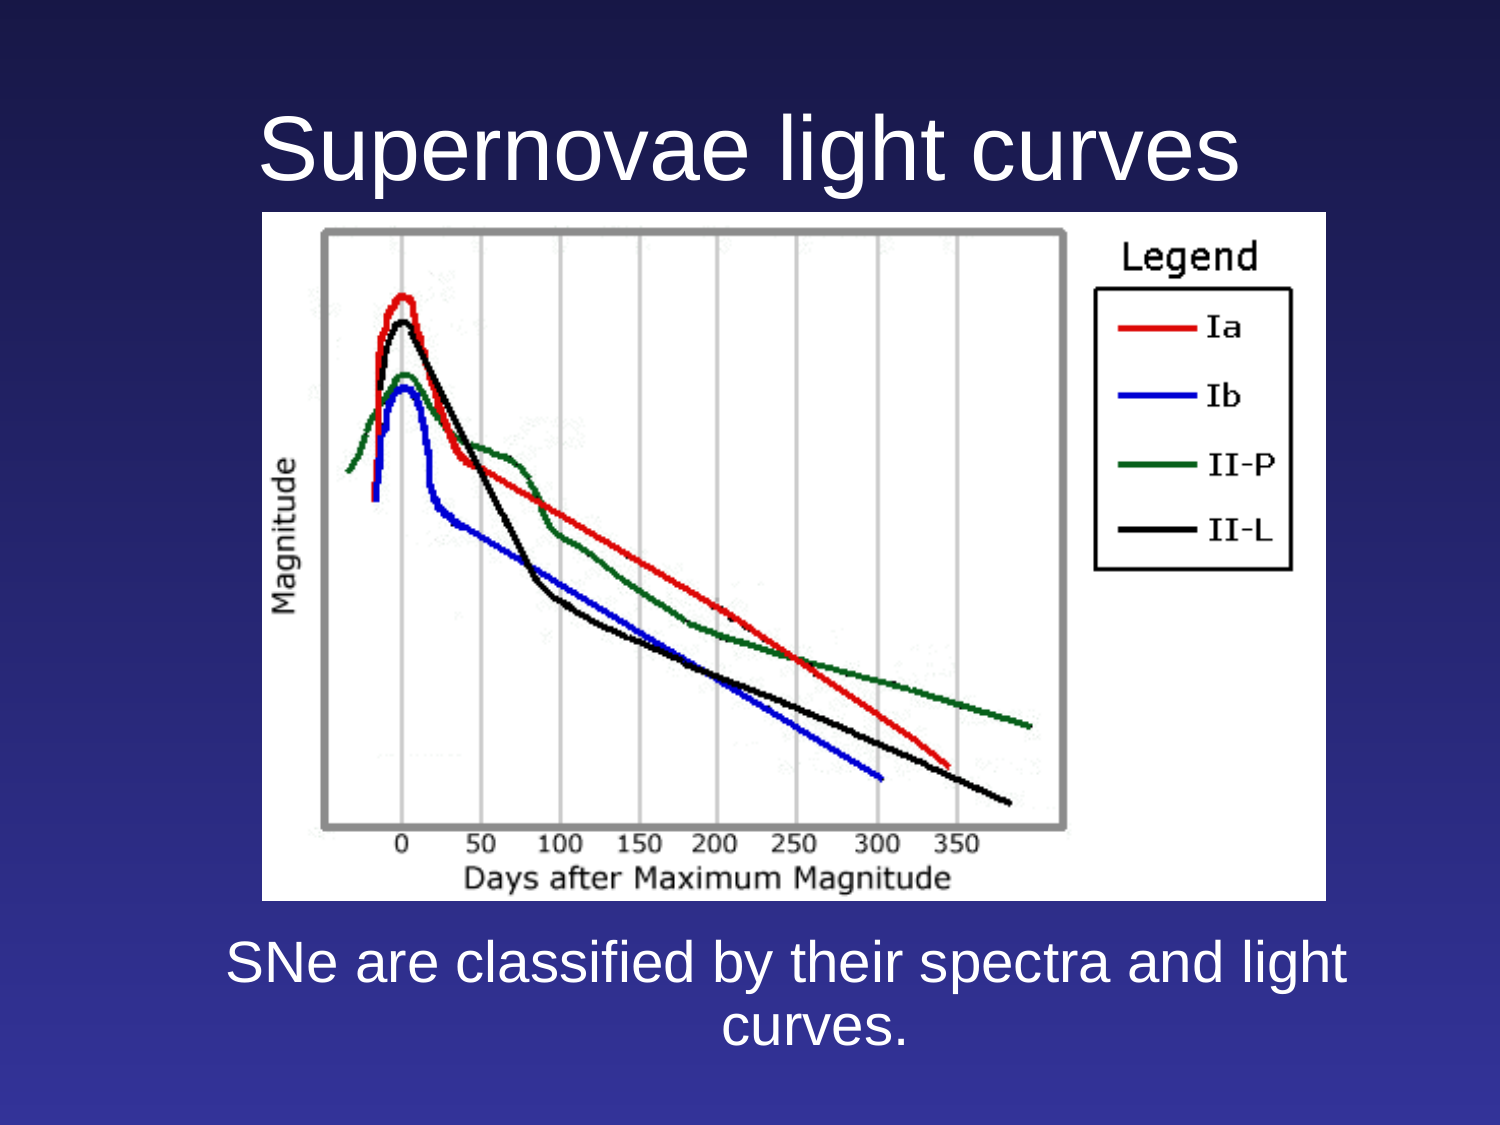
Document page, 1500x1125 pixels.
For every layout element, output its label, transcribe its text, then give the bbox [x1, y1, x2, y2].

list SNe are classified by their spectra and light curves. [187, 924, 1388, 1075]
picture [262, 212, 1326, 901]
title Supernovae light curves [112, 49, 1388, 238]
